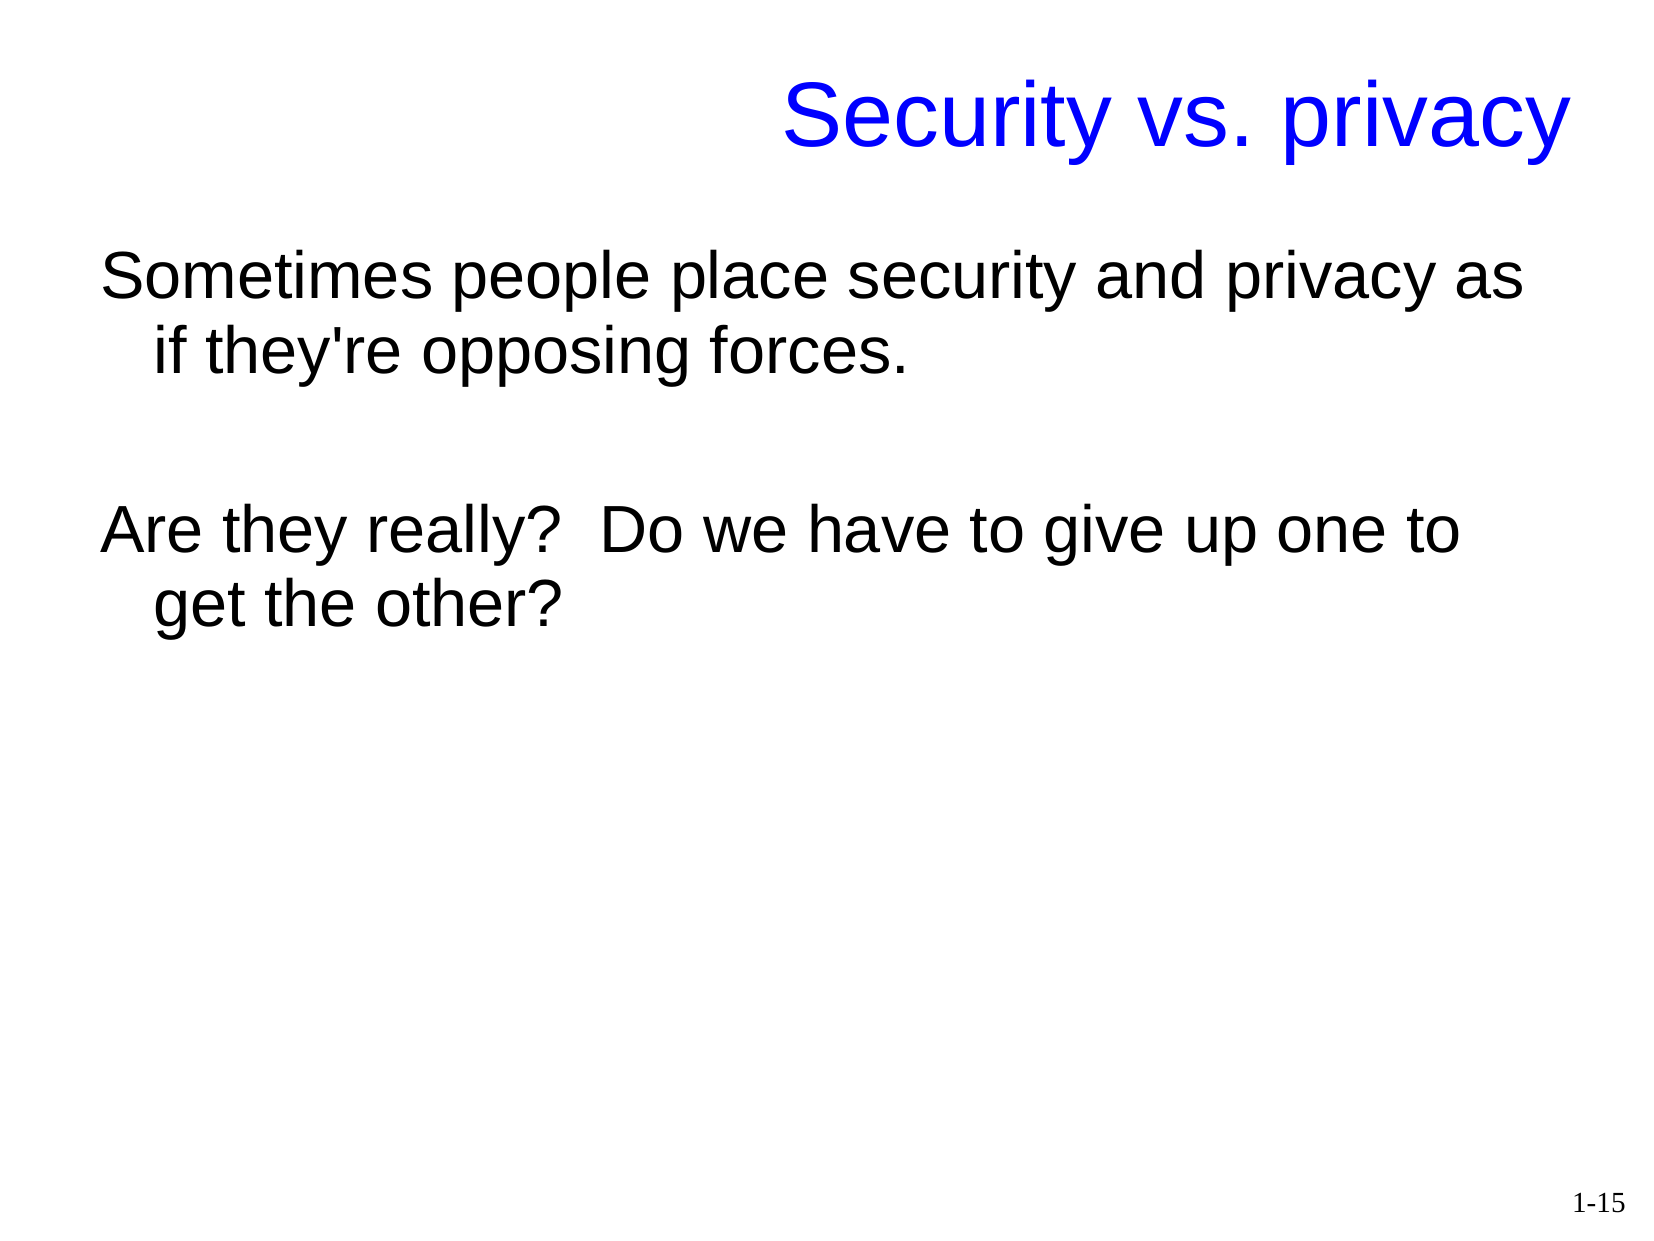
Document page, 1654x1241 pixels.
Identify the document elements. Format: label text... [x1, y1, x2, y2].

title Security vs. privacy [84, 18, 1573, 211]
list Sometimes people place security and privacy as if they're opposing forces. Are they really? Do we have to give up one to get the other? [82, 237, 1571, 1156]
